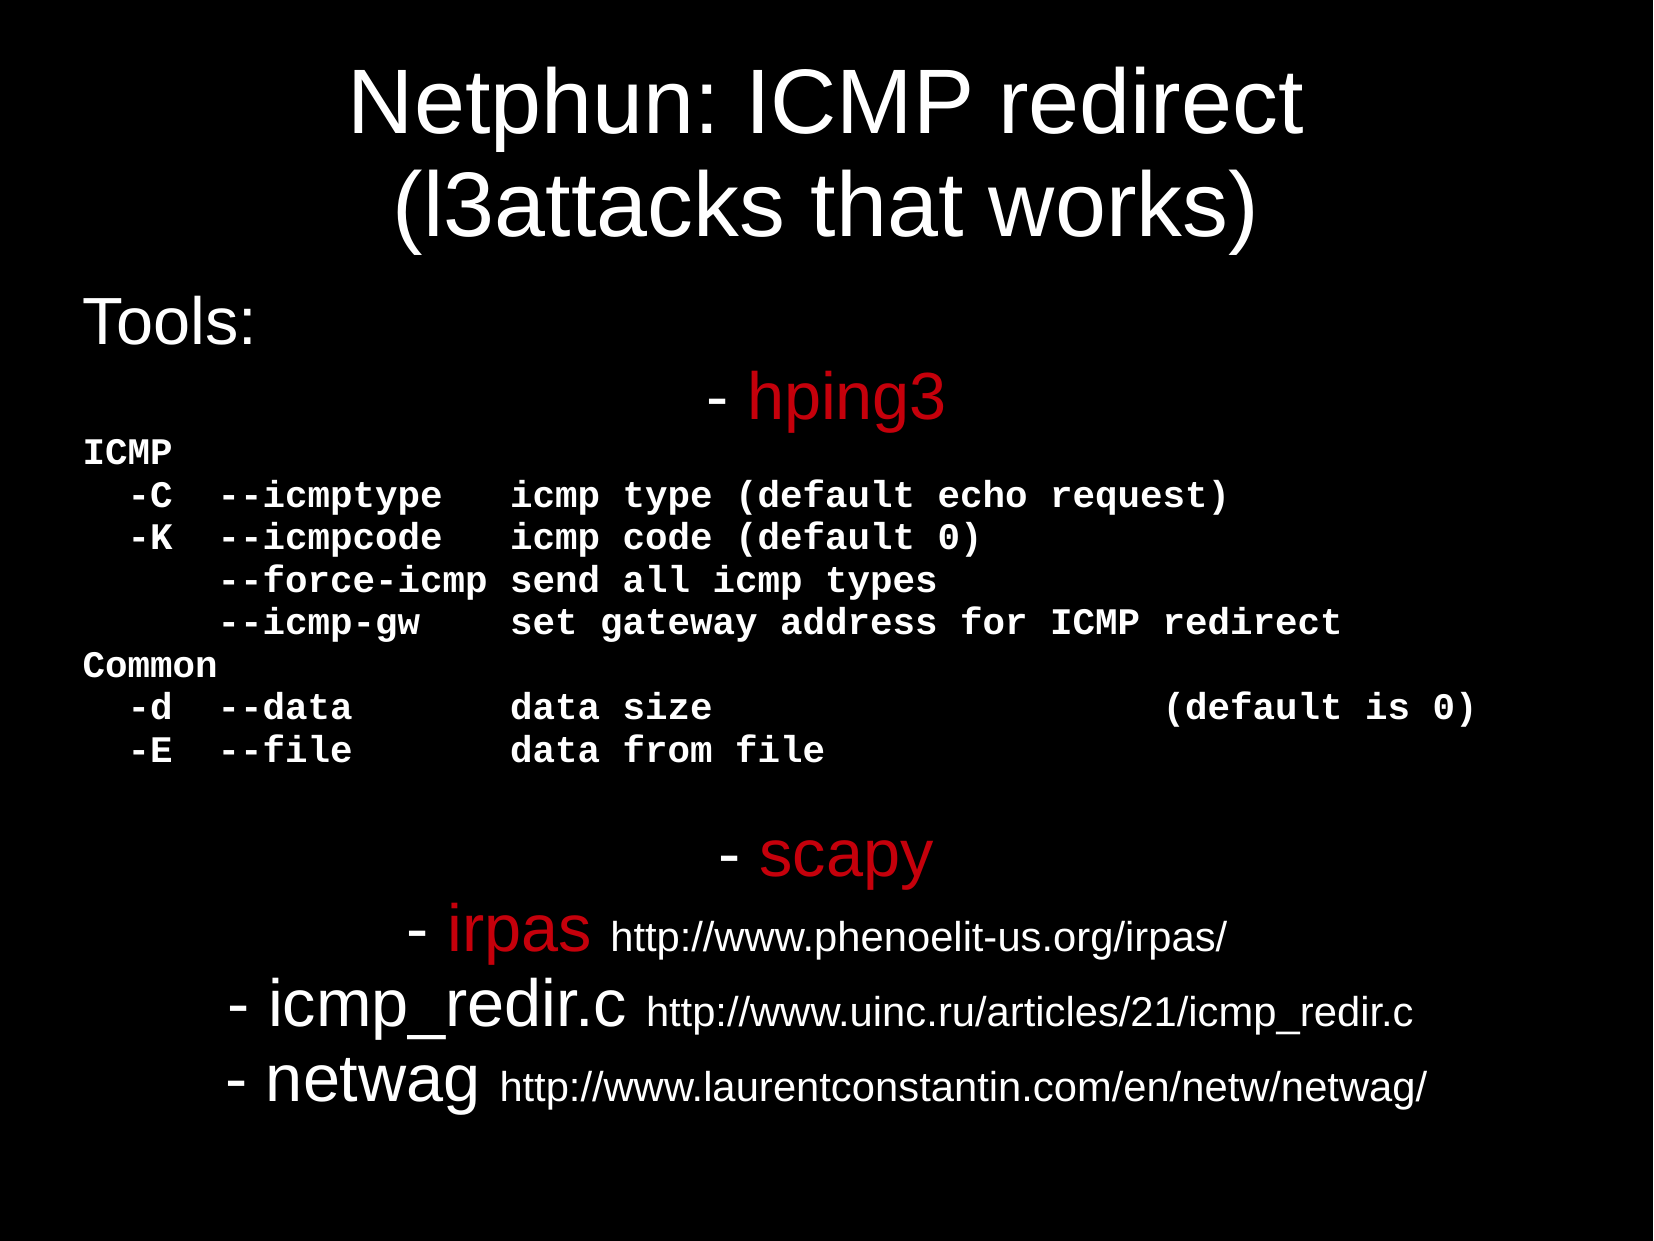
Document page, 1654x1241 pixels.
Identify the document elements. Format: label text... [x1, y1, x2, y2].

title Netphun: ICMP redirect (l3attacks that works) [82, 45, 1571, 261]
subtitle Tools: - hping3 ICMP -C --icmptype icmp type (default echo request) -K --icmpcode icmp code (default 0) --force-icmp send all icmp types --icmp-gw set gateway address for ICMP redirect Common -d --data data size (default is 0) -E --file data from file - scapy - irpas http://www.phenoelit-us.org/irpas/ - icmp_redir.c http://www.uinc.ru/articles/21/icmp_redir.c - netwag http://www.laurentconstantin.com/en/netw/netwag/ [82, 270, 1571, 1129]
